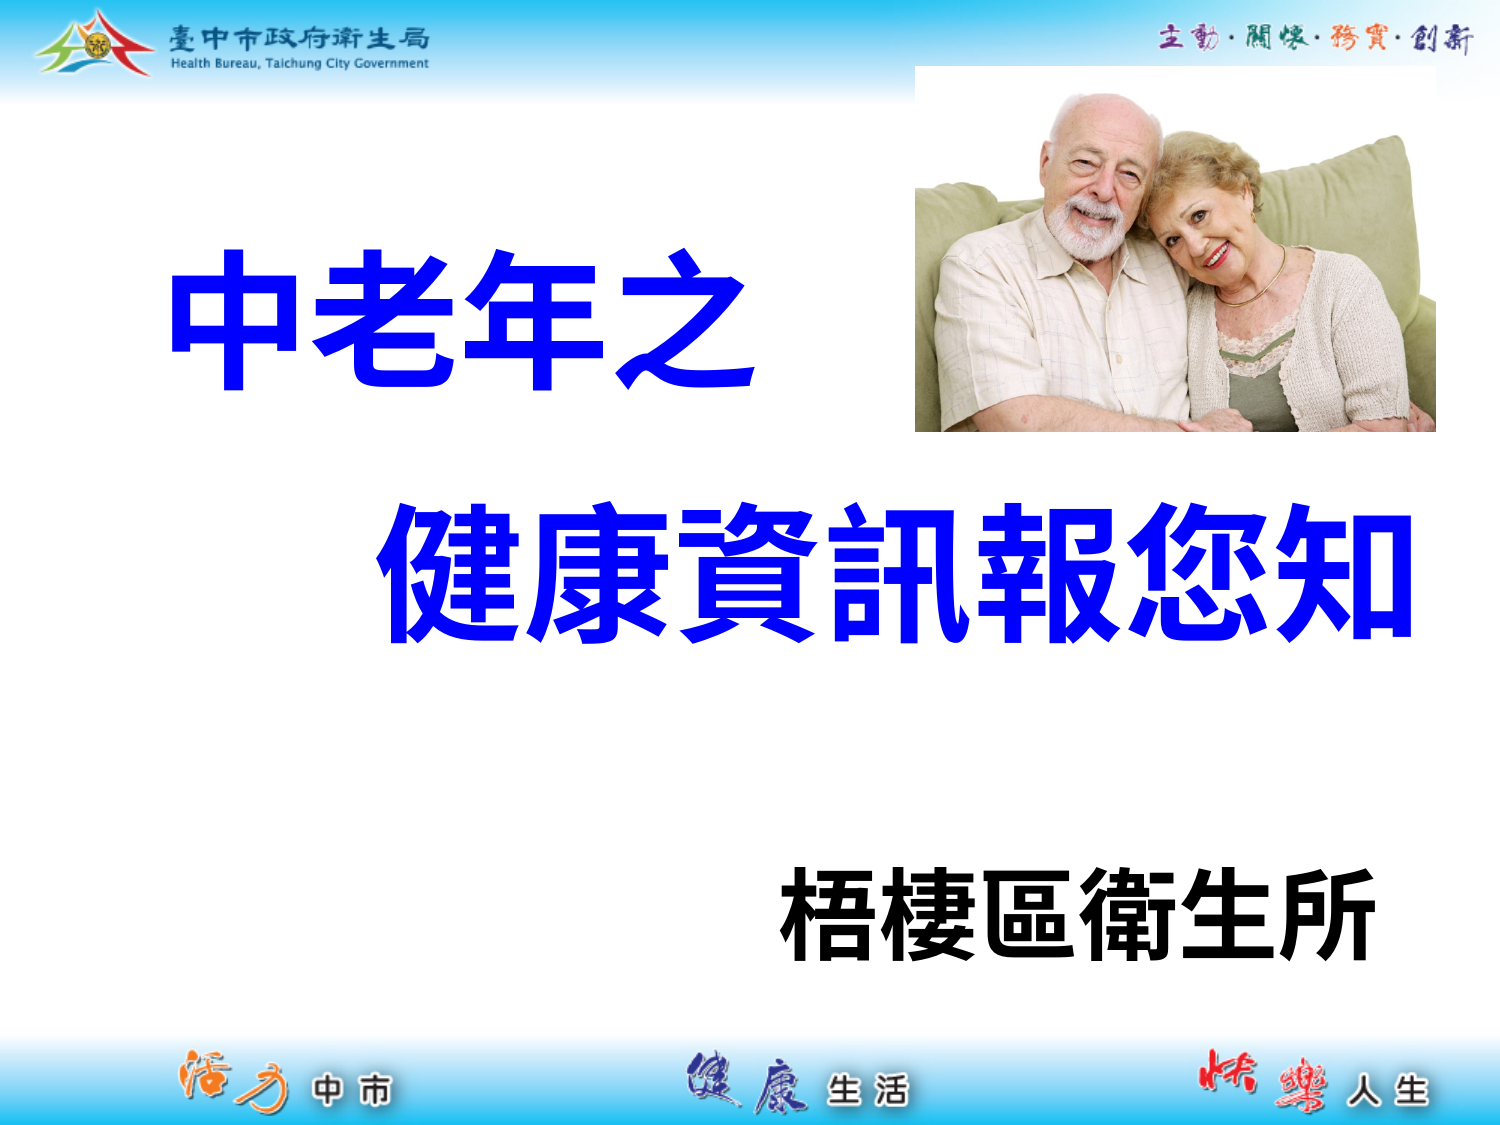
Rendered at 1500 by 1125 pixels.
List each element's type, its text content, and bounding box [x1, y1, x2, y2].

list 中老年之 健康資訊報您知 梧棲區衛生所 [88, 196, 1471, 1071]
picture [915, 66, 1436, 432]
